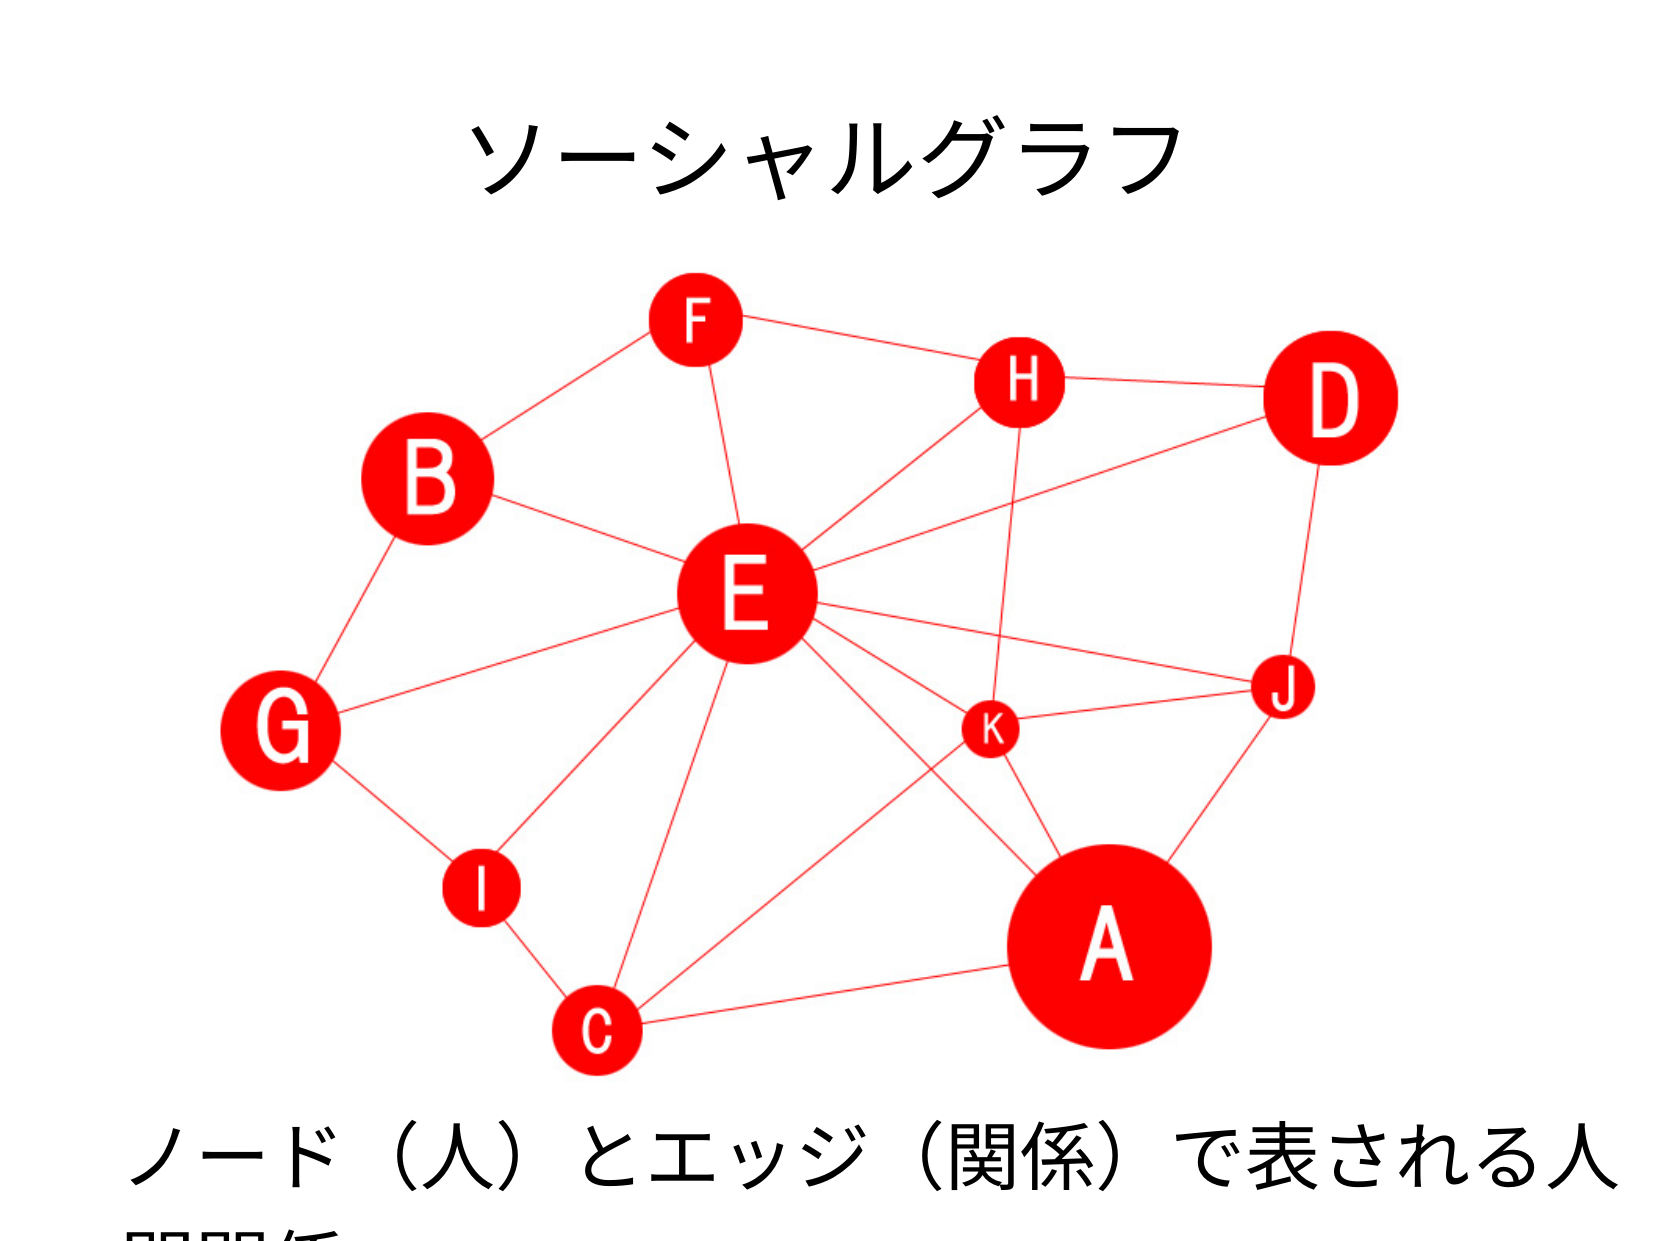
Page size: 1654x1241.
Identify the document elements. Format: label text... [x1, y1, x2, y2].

title ソーシャルグラフ [82, 49, 1571, 257]
picture [177, 206, 1428, 1090]
text_box ノード（人）とエッジ（関係）で表される人間関係 [105, 1090, 1654, 1180]
